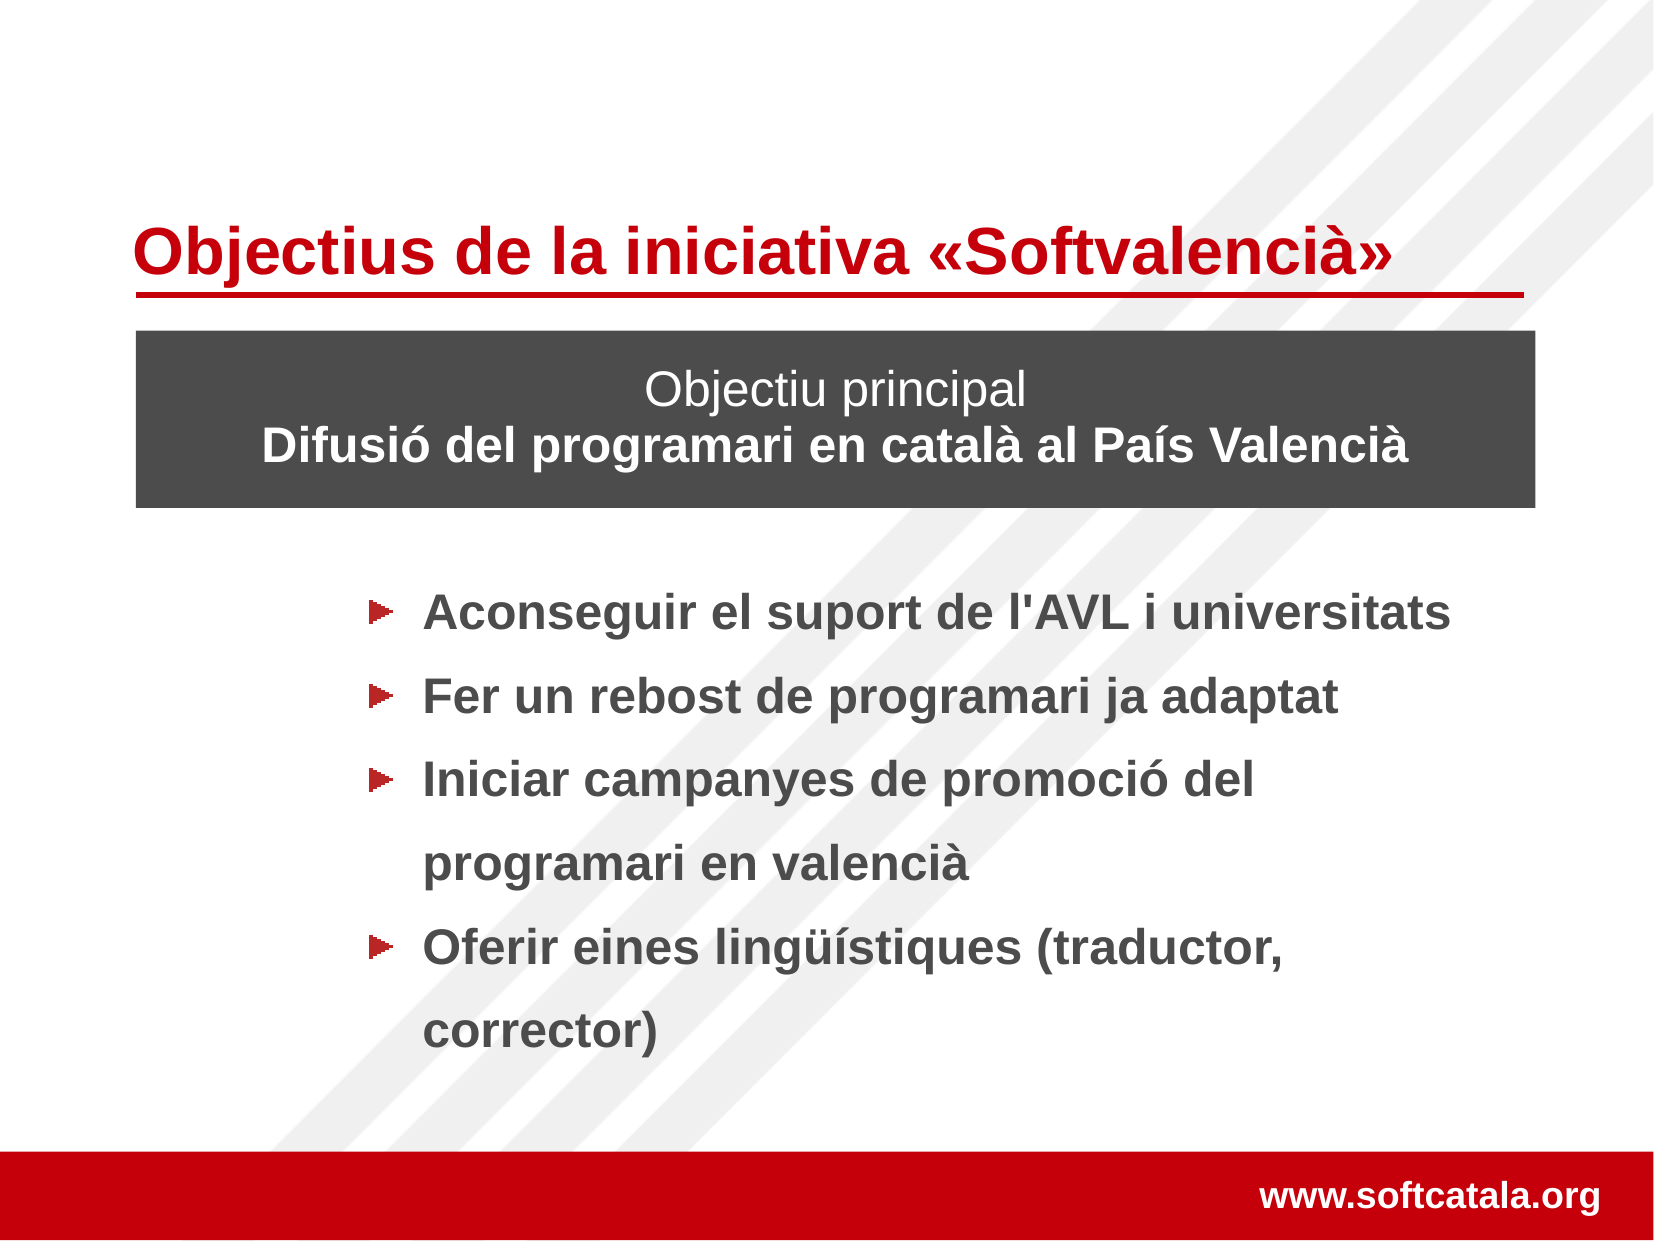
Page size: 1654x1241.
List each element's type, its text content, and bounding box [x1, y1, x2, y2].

picture [0, 0, 1654, 1151]
text_box [135, 330, 1536, 508]
text_box Objectiu principal Difusió del programari en català al País Valencià [165, 354, 1506, 549]
text_box Objectius de la iniciativa «Softvalencià» [118, 206, 1501, 297]
text_box www.softcatala.org [0, 1151, 1654, 1241]
text_box Aconseguir el suport de l'AVL i universitats Fer un rebost de programari ja adaptat Iniciar campanyes de promoció del programari en valencià Oferir eines lingüístiques (traductor, corrector) [118, 549, 1536, 1038]
